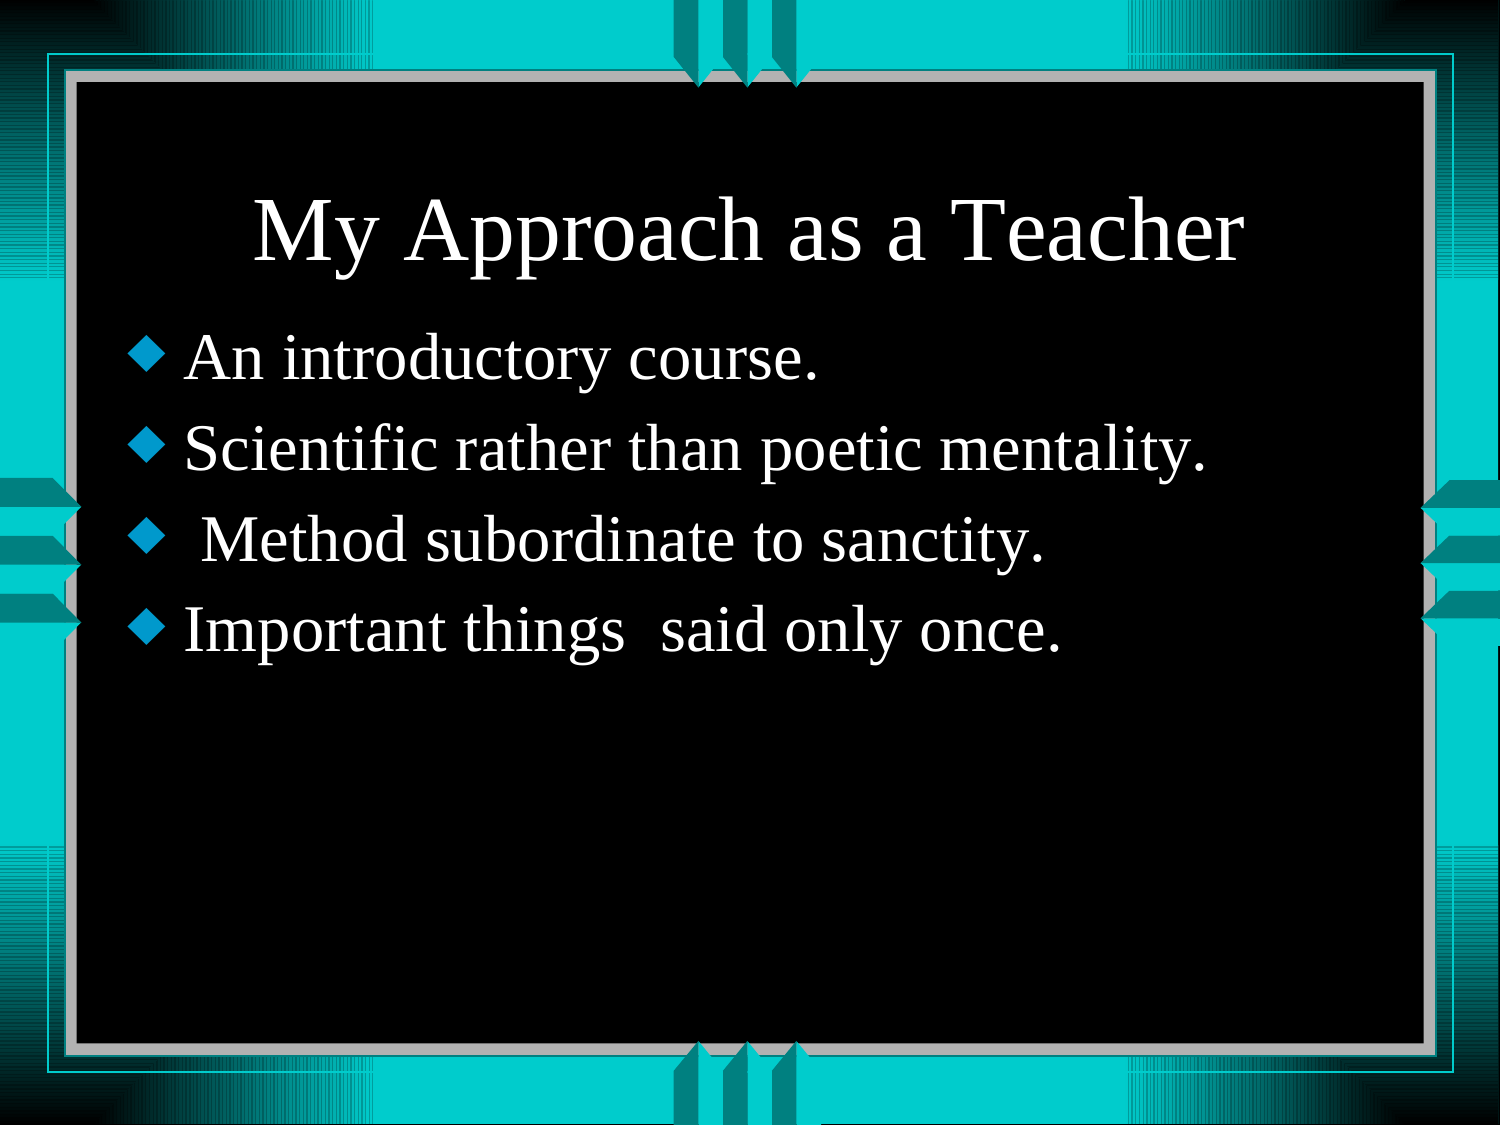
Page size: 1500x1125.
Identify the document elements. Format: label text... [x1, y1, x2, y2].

list An introductory course. Scientific rather than poetic mentality. Method subordinate to sanctity. Important things said only once. [112, 312, 1388, 988]
title My Approach as a Teacher [112, 99, 1388, 288]
